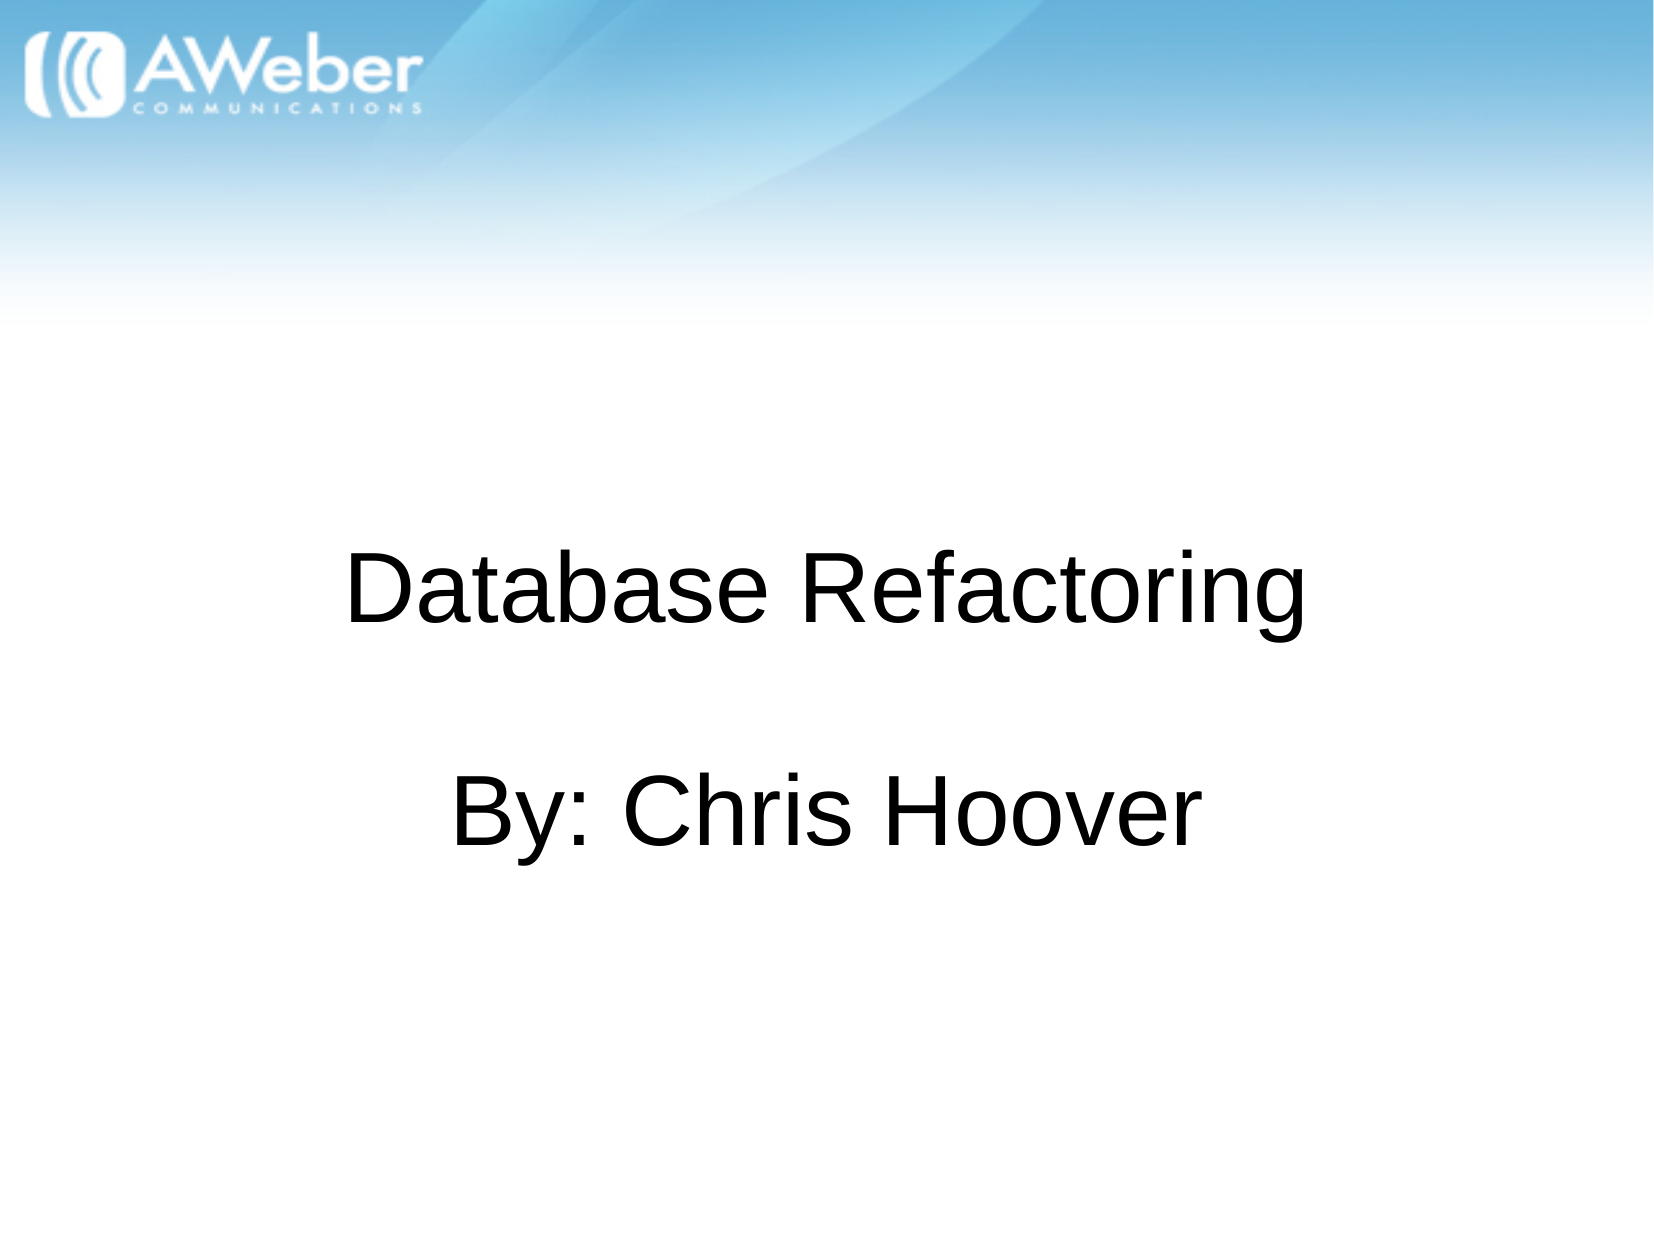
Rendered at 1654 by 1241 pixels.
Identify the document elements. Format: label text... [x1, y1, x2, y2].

subtitle Database Refactoring By: Chris Hoover [82, 290, 1571, 1109]
picture [0, 0, 1654, 376]
